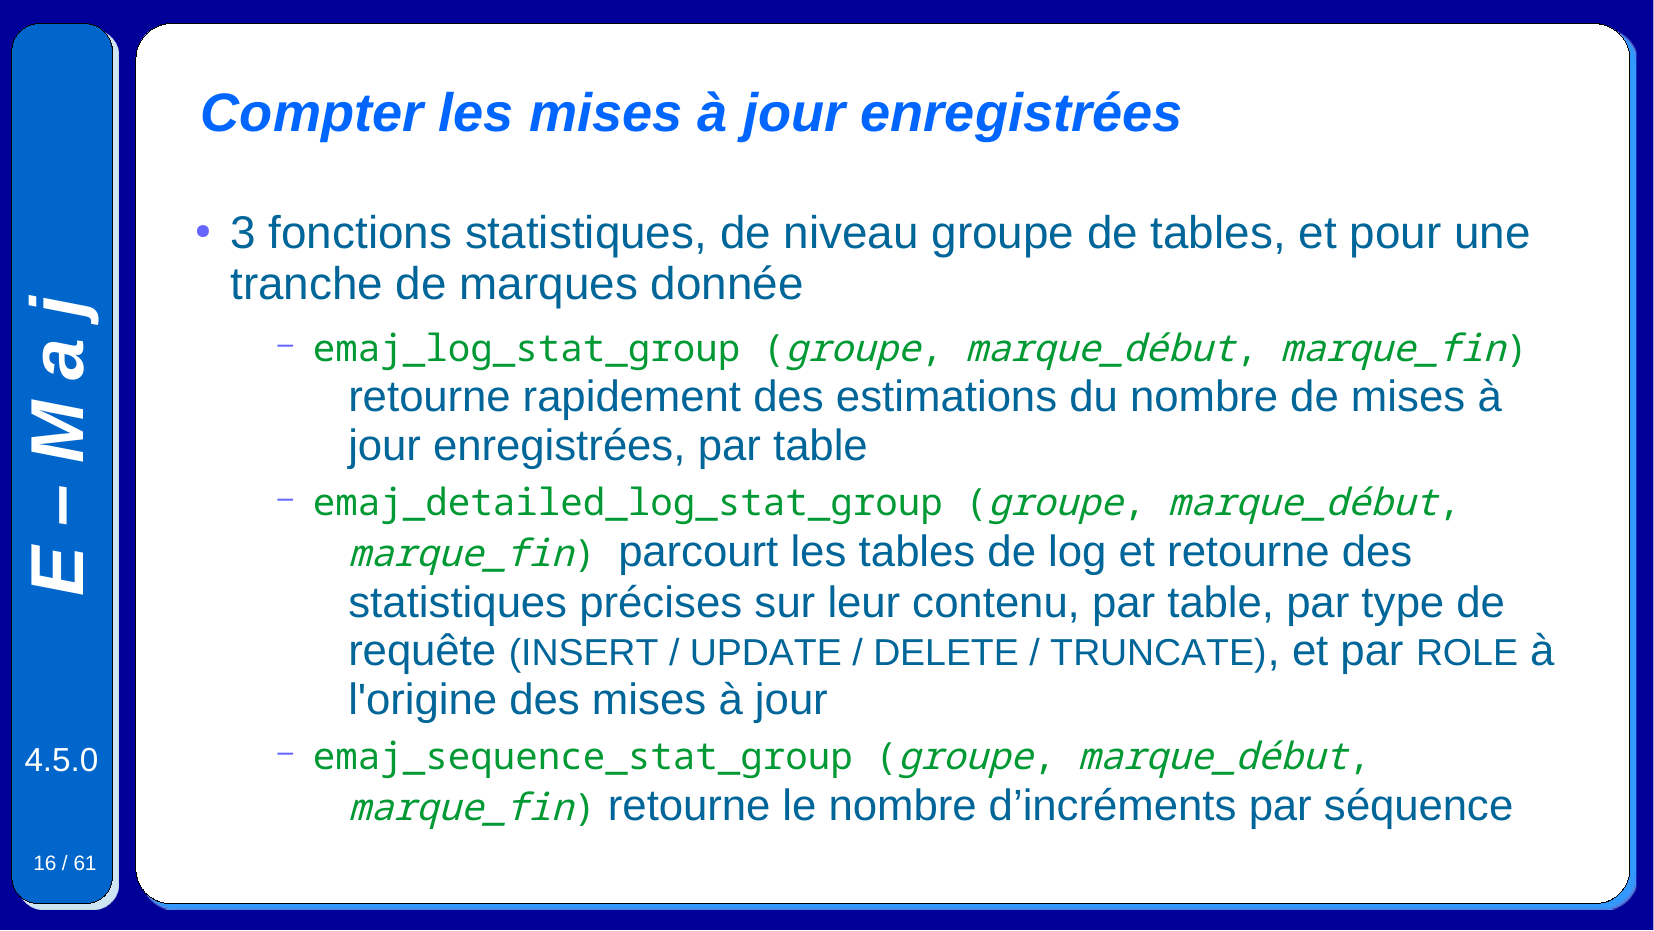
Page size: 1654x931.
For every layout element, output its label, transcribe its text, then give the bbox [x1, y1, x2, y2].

list 3 fonctions statistiques, de niveau groupe de tables, et pour une tranche de marques donnée emaj_log_stat_group (groupe, marque_début, marque_fin) retourne rapidement des estimations du nombre de mises à jour enregistrées, par table emaj_detailed_log_stat_group (groupe, marque_début, marque_fin) parcourt les tables de log et retourne des statistiques précises sur leur contenu, par table, par type de requête (INSERT / UPDATE / DELETE / TRUNCATE), et par ROLE à l'origine des mises à jour emaj_sequence_stat_group (groupe, marque_début, marque_fin) retourne le nombre d’incréments par séquence [177, 206, 1587, 889]
title Compter les mises à jour enregistrées [200, 34, 1575, 191]
